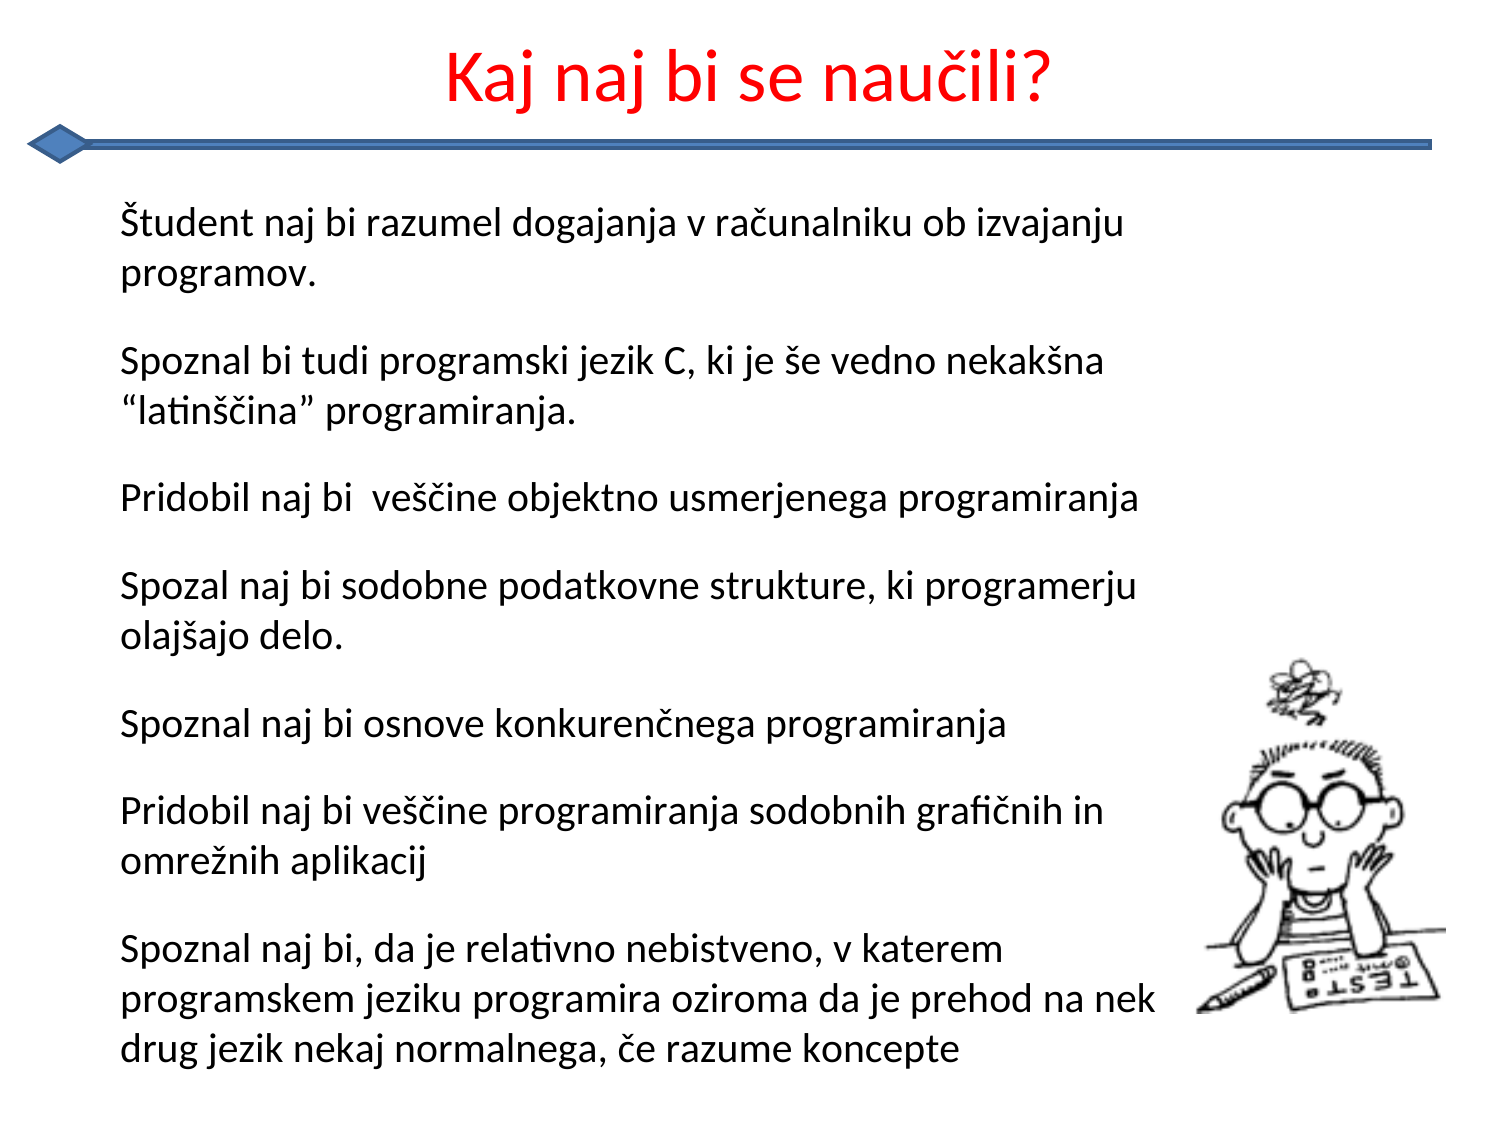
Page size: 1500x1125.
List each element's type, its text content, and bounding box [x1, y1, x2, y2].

title Kaj naj bi se naučili? [75, 18, 1426, 124]
text_box Študent naj bi razumel dogajanja v računalniku ob izvajanju programov. Spoznal bi tudi programski jezik C, ki je še vedno nekakšna “latinščina” programiranja. Pridobil naj bi veščine objektno usmerjenega programiranja Spozal naj bi sodobne podatkovne strukture, ki programerju olajšajo delo. Spoznal naj bi osnove konkurenčnega programiranja Pridobil naj bi veščine programiranja sodobnih grafičnih in omrežnih aplikacij Spoznal naj bi, da je relativno nebistveno, v katerem programskem jeziku programira oziroma da je prehod na nek drug jezik nekaj normalnega, če razume koncepte [105, 187, 1172, 1079]
picture [1195, 656, 1446, 1014]
